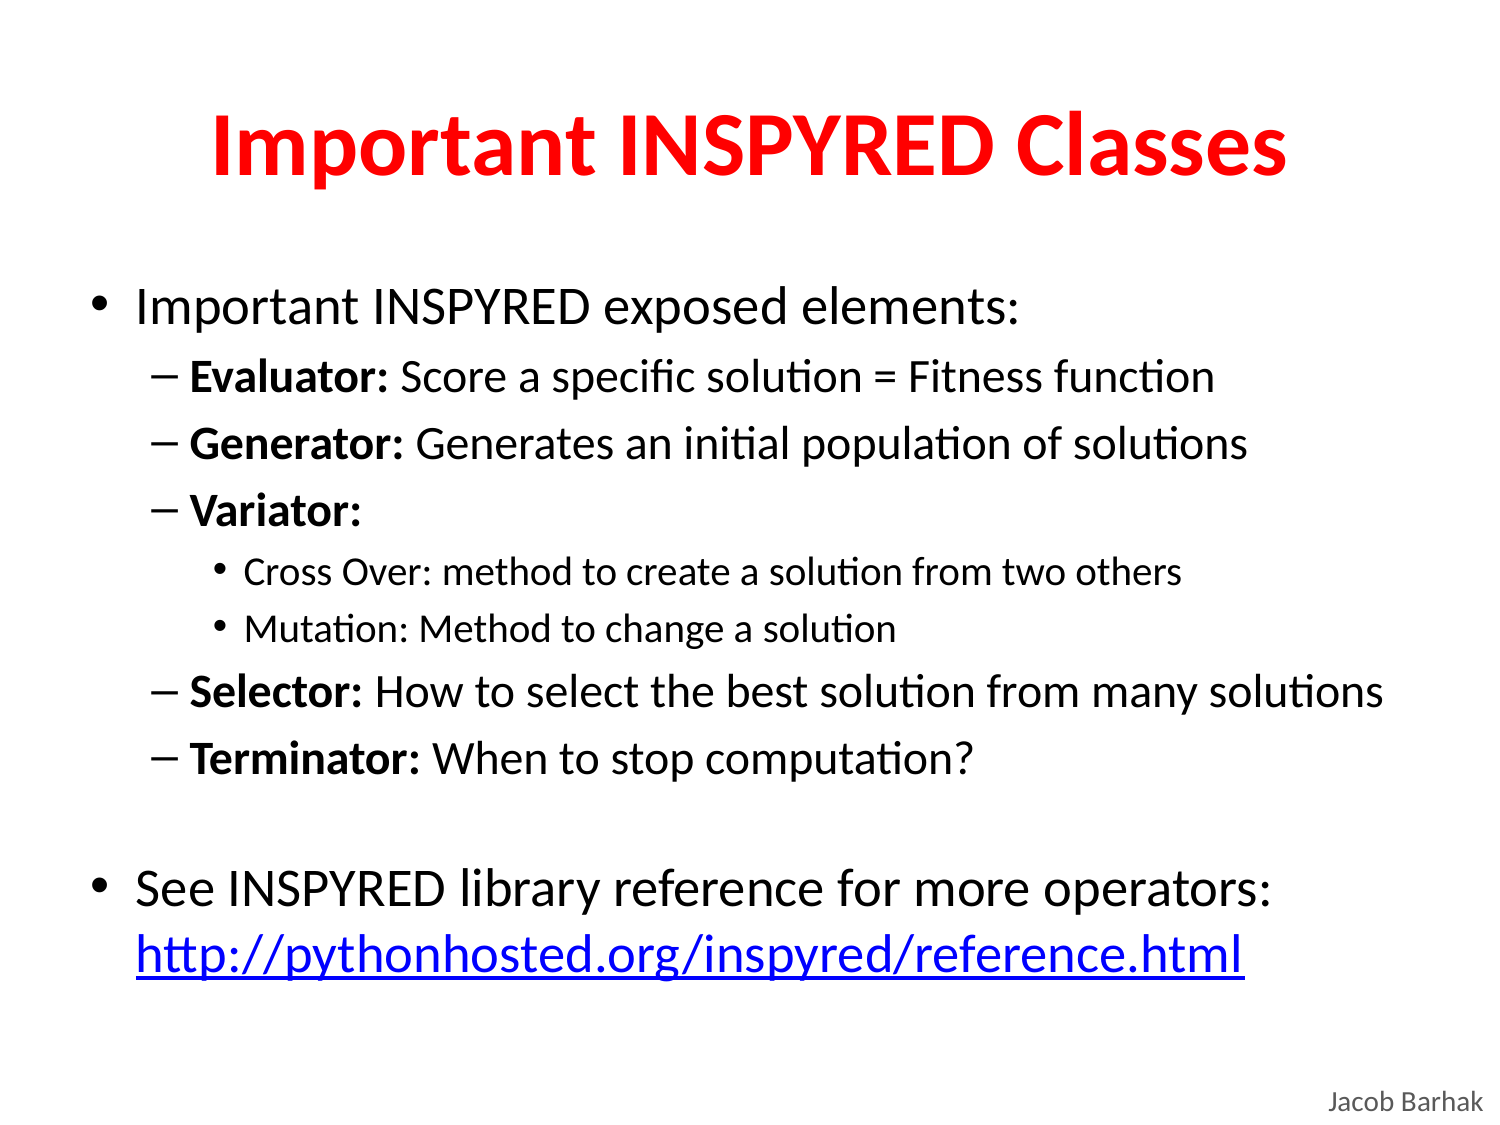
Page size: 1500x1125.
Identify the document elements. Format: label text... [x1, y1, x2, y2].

text_box Important INSPYRED exposed elements: Evaluator: Score a specific solution = Fitness function Generator: Generates an initial population of solutions Variator: Cross Over: method to create a solution from two others Mutation: Method to change a solution Selector: How to select the best solution from many solutions Terminator: When to stop computation? See INSPYRED library reference for more operators: http://pythonhosted.org/inspyred/reference.html [75, 262, 1425, 1005]
text_box Important INSPYRED Classes [75, 45, 1425, 233]
